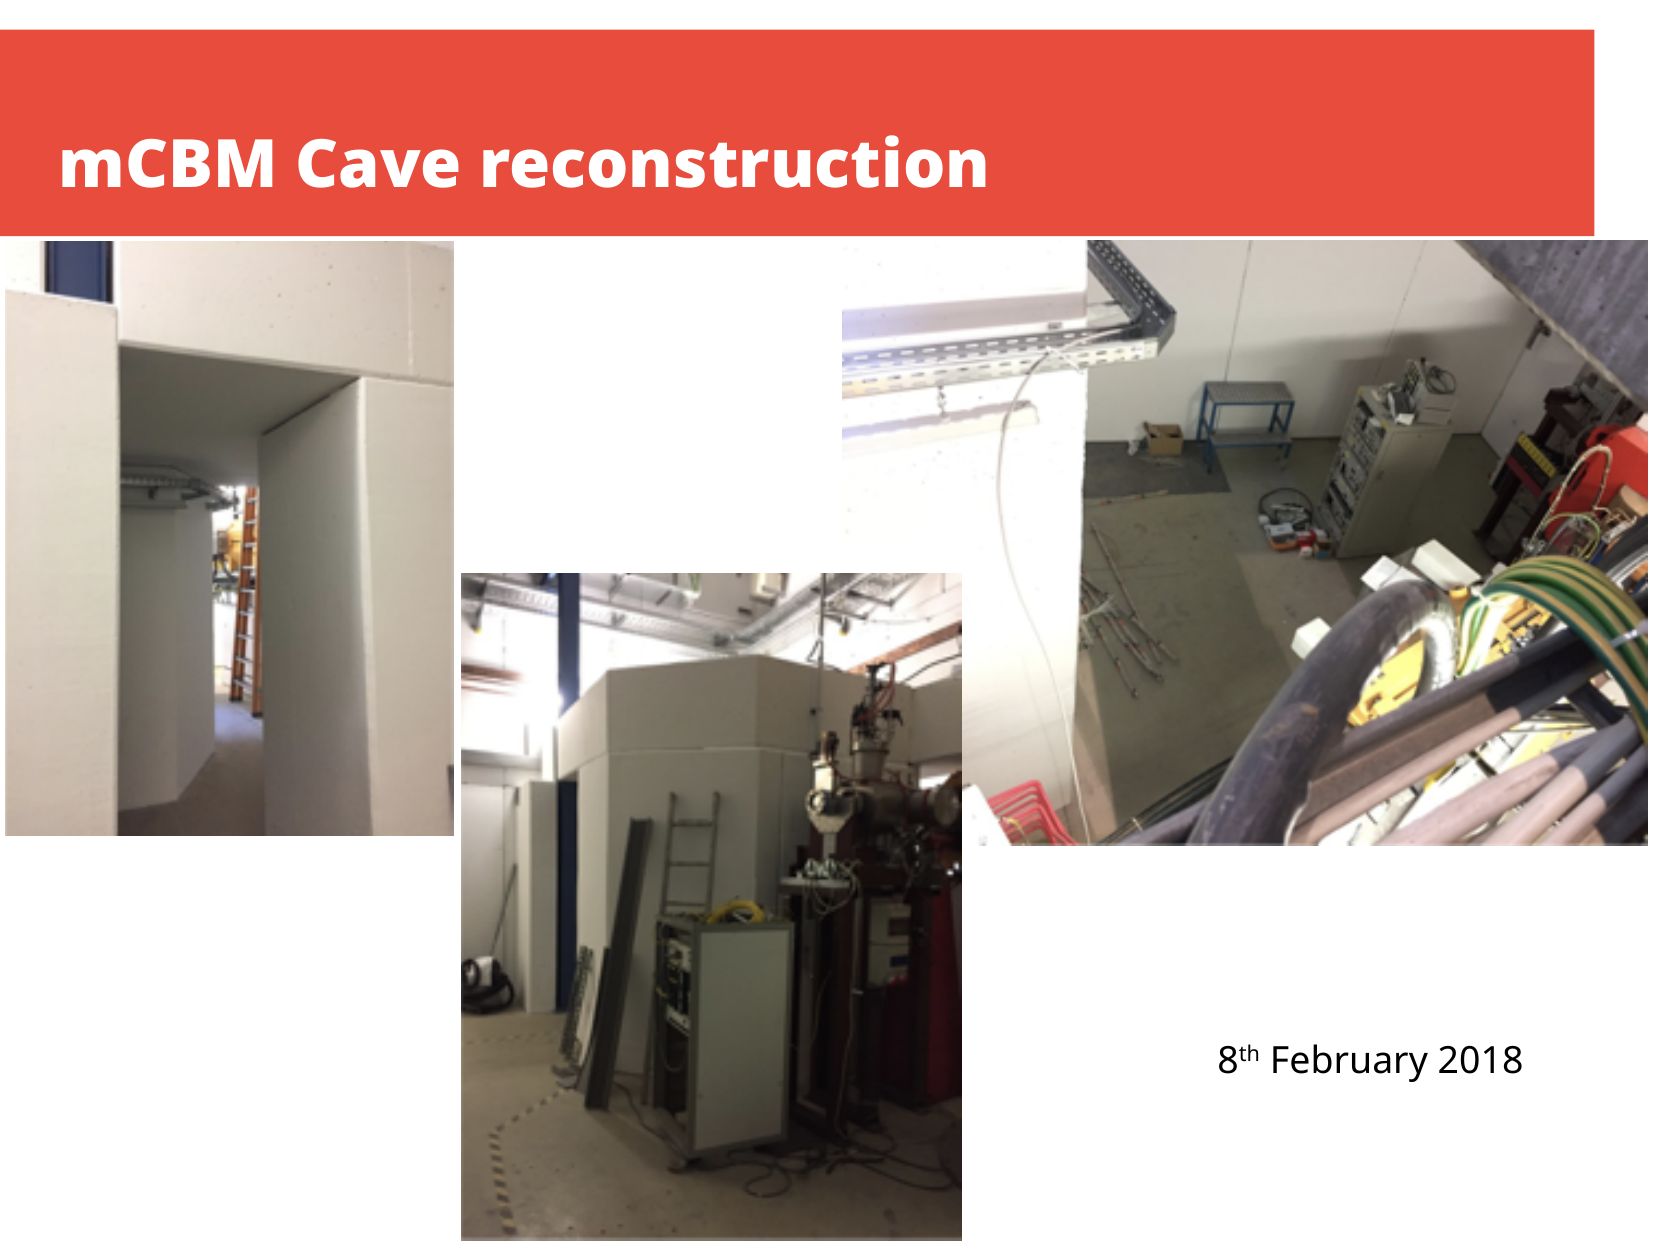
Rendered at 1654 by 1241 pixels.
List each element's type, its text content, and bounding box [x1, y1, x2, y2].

picture [461, 240, 1648, 1241]
title mCBM Cave reconstruction [59, 59, 1595, 207]
picture [5, 241, 454, 836]
text_box 8th February 2018 [1202, 1026, 1502, 1089]
